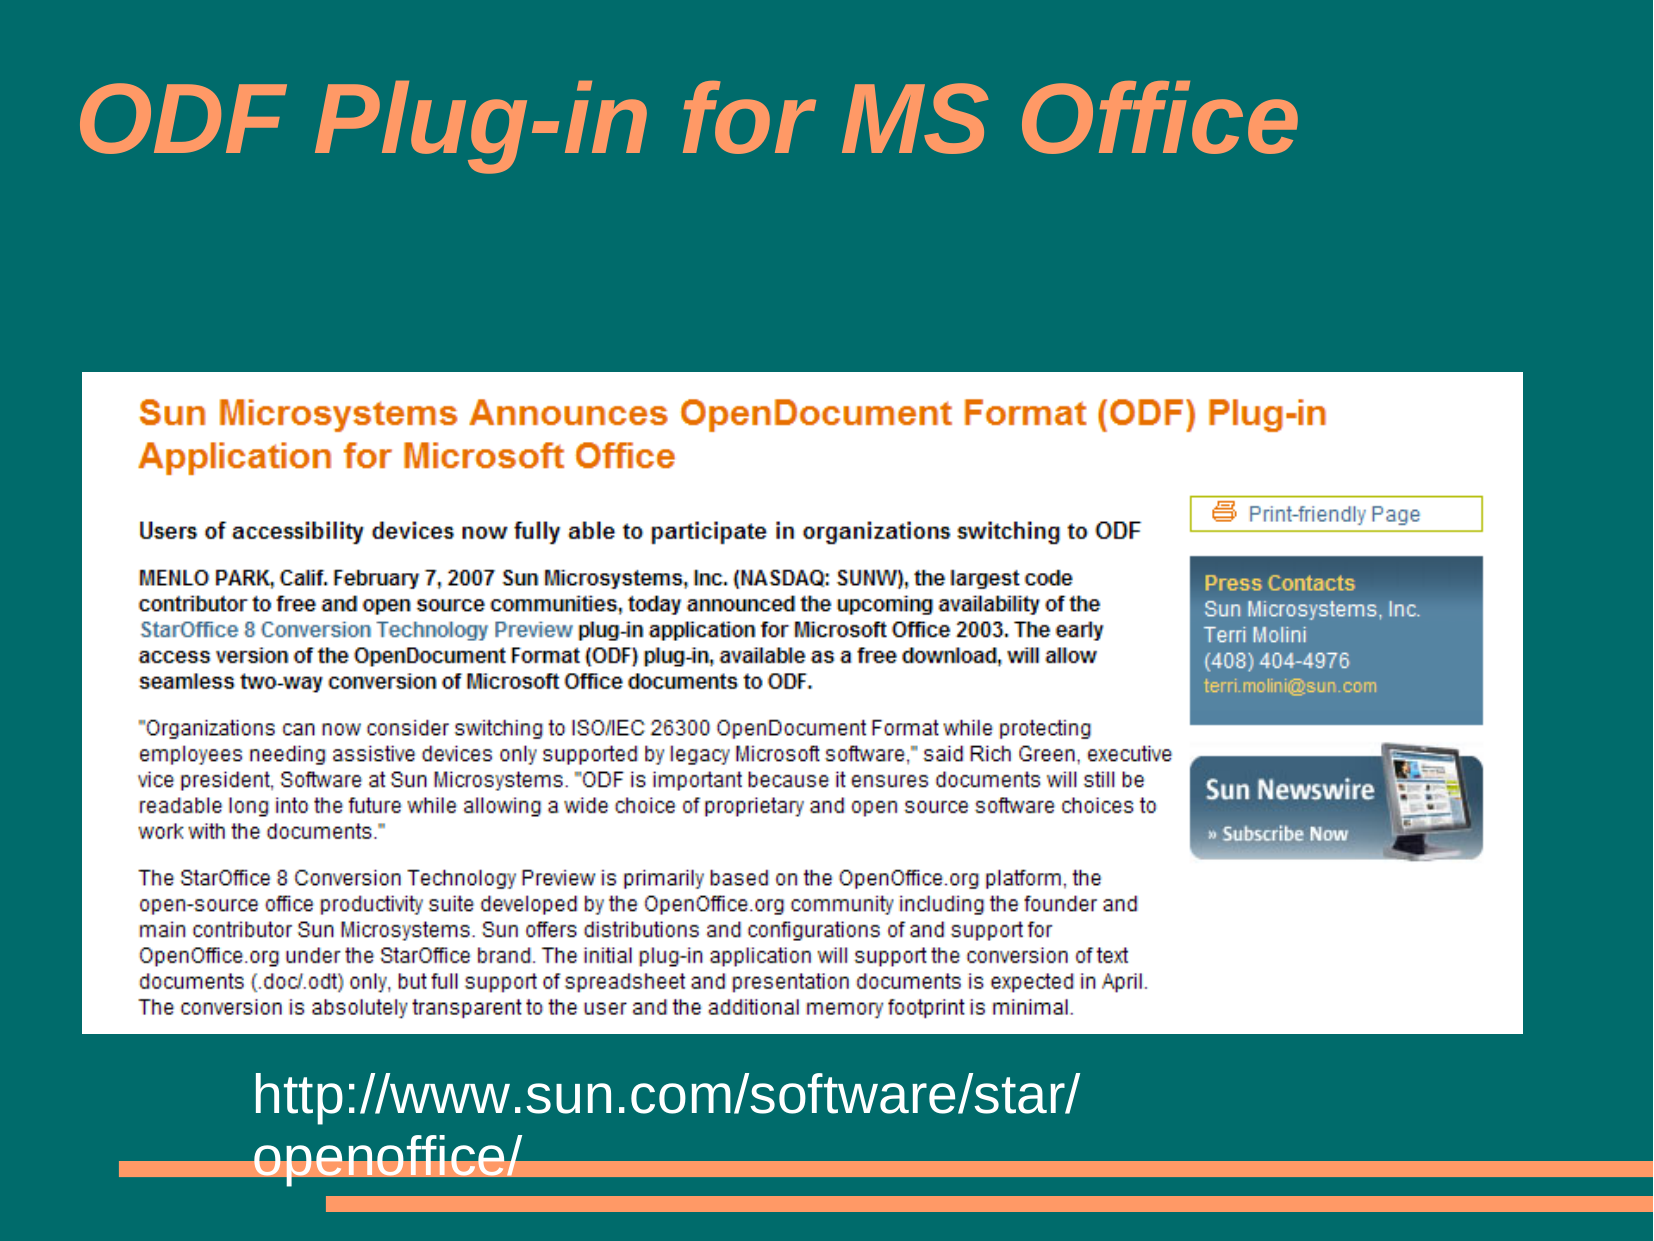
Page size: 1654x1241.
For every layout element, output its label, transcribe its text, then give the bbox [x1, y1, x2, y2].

text_box http://www.sun.com/software/star/openoffice/ [252, 1063, 1351, 1186]
title ODF Plug-in for MS Office [75, 15, 1576, 223]
picture [82, 372, 1523, 1034]
